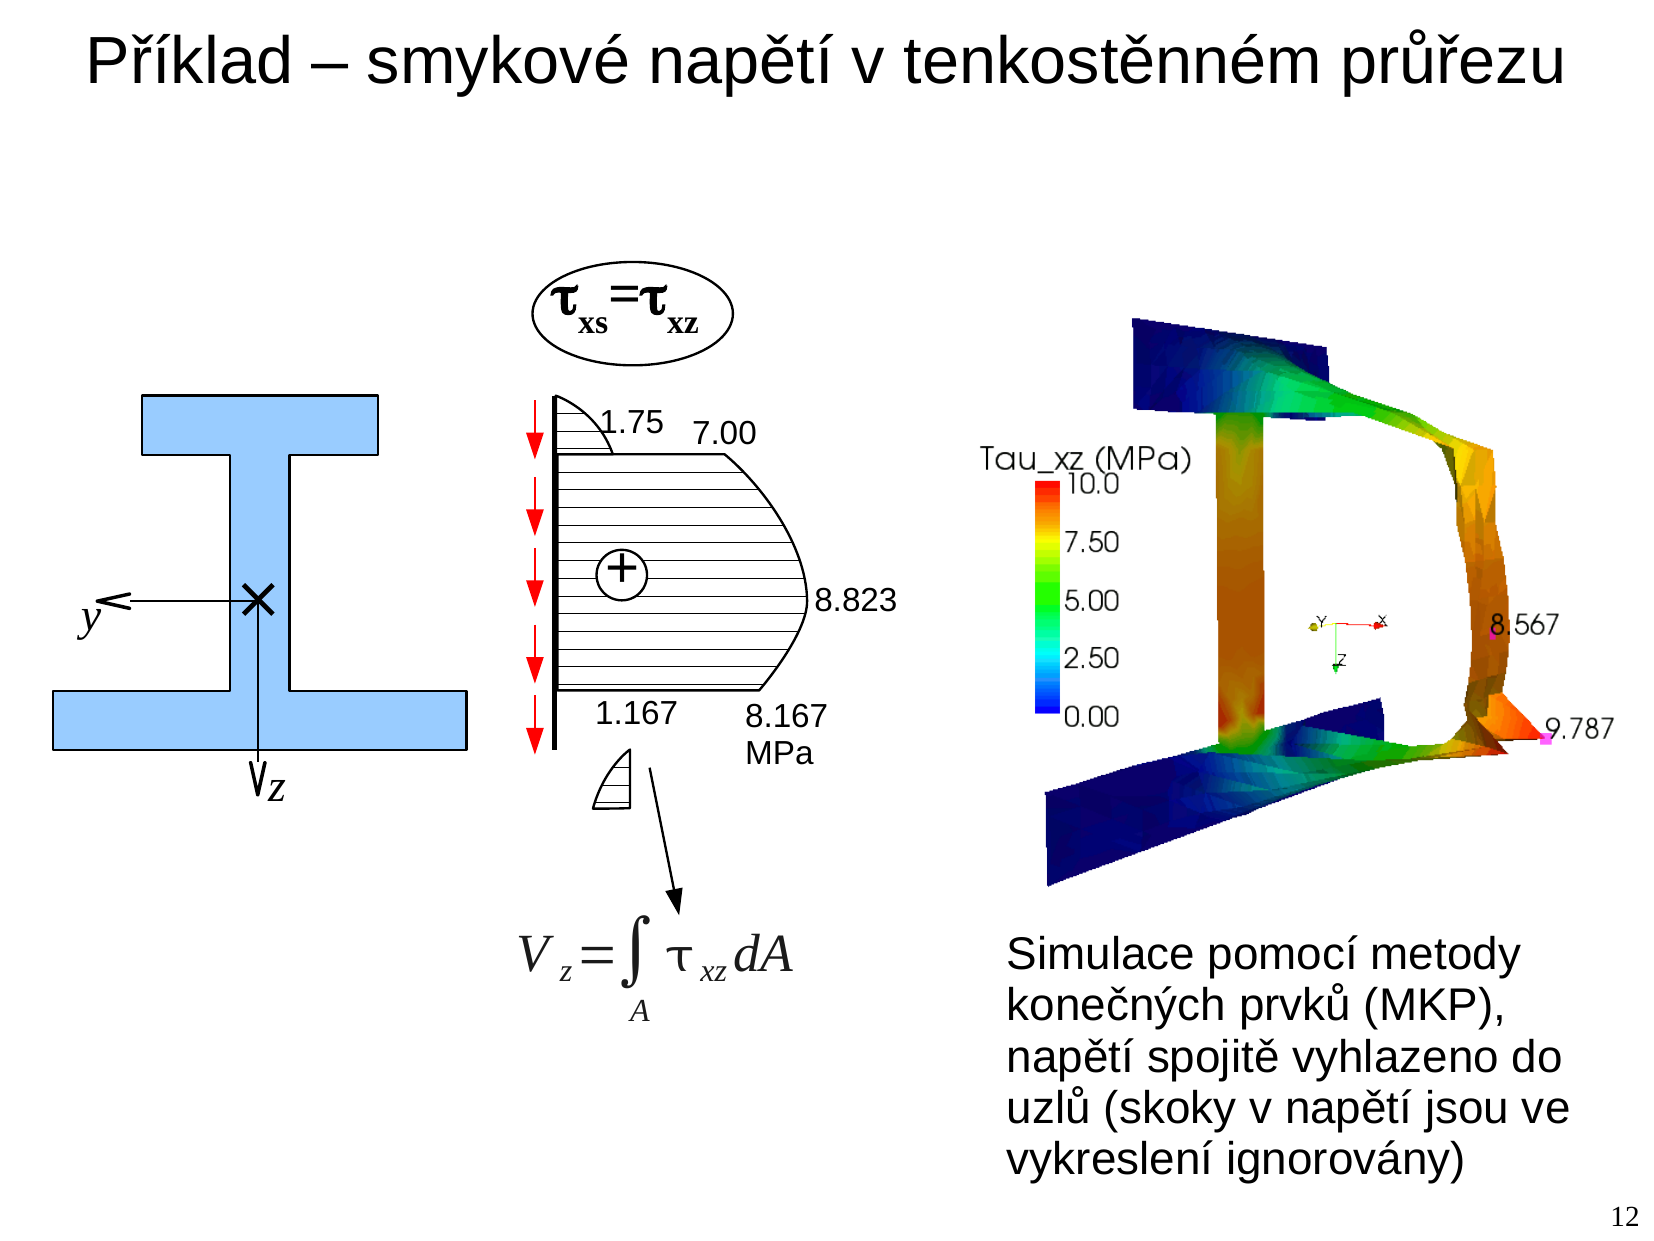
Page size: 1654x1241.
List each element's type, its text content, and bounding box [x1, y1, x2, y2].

text_box 1.75 [584, 395, 703, 452]
chart [496, 910, 808, 1028]
text_box txs=txz [537, 254, 724, 360]
text_box z [253, 753, 309, 839]
text_box + [590, 527, 655, 615]
text_box 8.167 MPa [730, 690, 916, 747]
text_box 1.167 [580, 686, 699, 743]
text_box [588, 360, 678, 366]
title Příklad – smykové napětí v tenkostěnném průřezu [0, 8, 1654, 113]
text_box 7.00 [677, 407, 796, 464]
picture [974, 311, 1625, 898]
text_box [555, 395, 804, 691]
text_box [592, 749, 630, 809]
text_box y [66, 582, 122, 668]
text_box [53, 602, 257, 751]
text_box 8.823 [799, 573, 918, 630]
text_box [532, 298, 537, 329]
text_box [141, 395, 467, 751]
text_box Simulace pomocí metody konečných prvků (MKP), napětí spojitě vyhlazeno do uzlů (skoky v napětí jsou ve vykreslení ignorovány) [992, 920, 1642, 1221]
text_box [724, 292, 733, 335]
